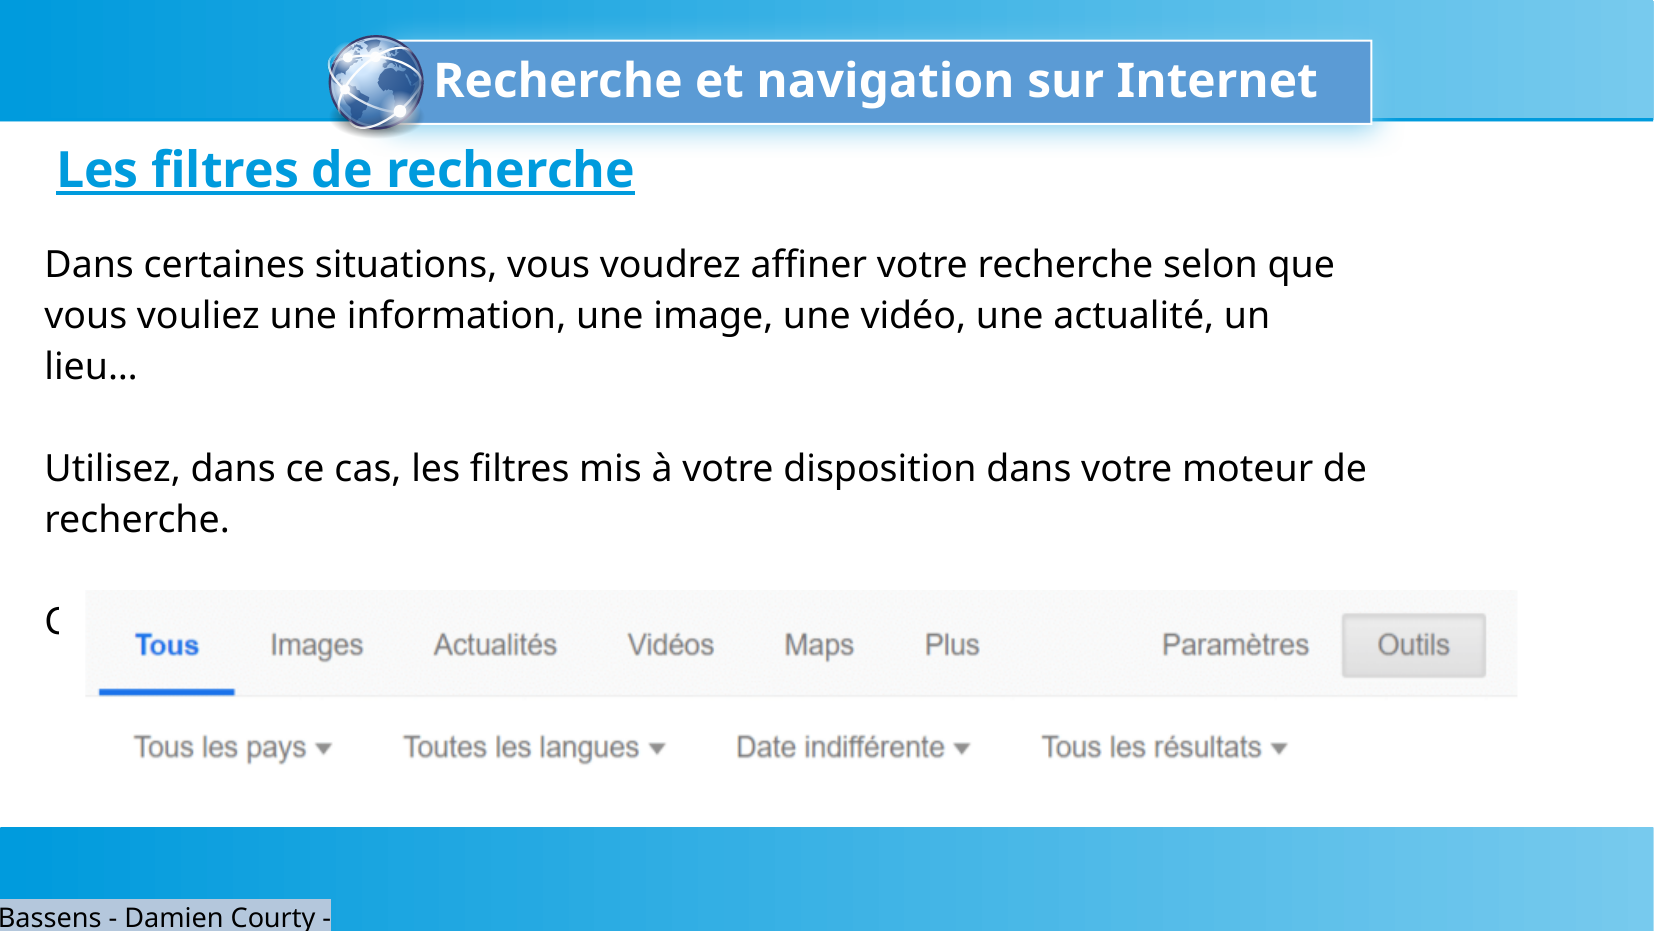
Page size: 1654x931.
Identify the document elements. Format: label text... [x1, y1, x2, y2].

text_box Les filtres de recherche [41, 126, 886, 230]
picture [59, 590, 1588, 796]
text_box Dans certaines situations, vous voudrez affiner votre recherche selon que vous vouliez une information, une image, une vidéo, une actualité, un lieu… Utilisez, dans ce cas, les filtres mis à votre disposition dans votre moteur de recherche. Cliquez sur le bouton qui correspond le mieux à votre recherche. [29, 230, 1388, 554]
text_box Recherche et navigation sur Internet [427, 40, 1372, 124]
text_box Bassens - Damien Courty - 2024 [0, 891, 408, 931]
picture [324, 35, 427, 140]
